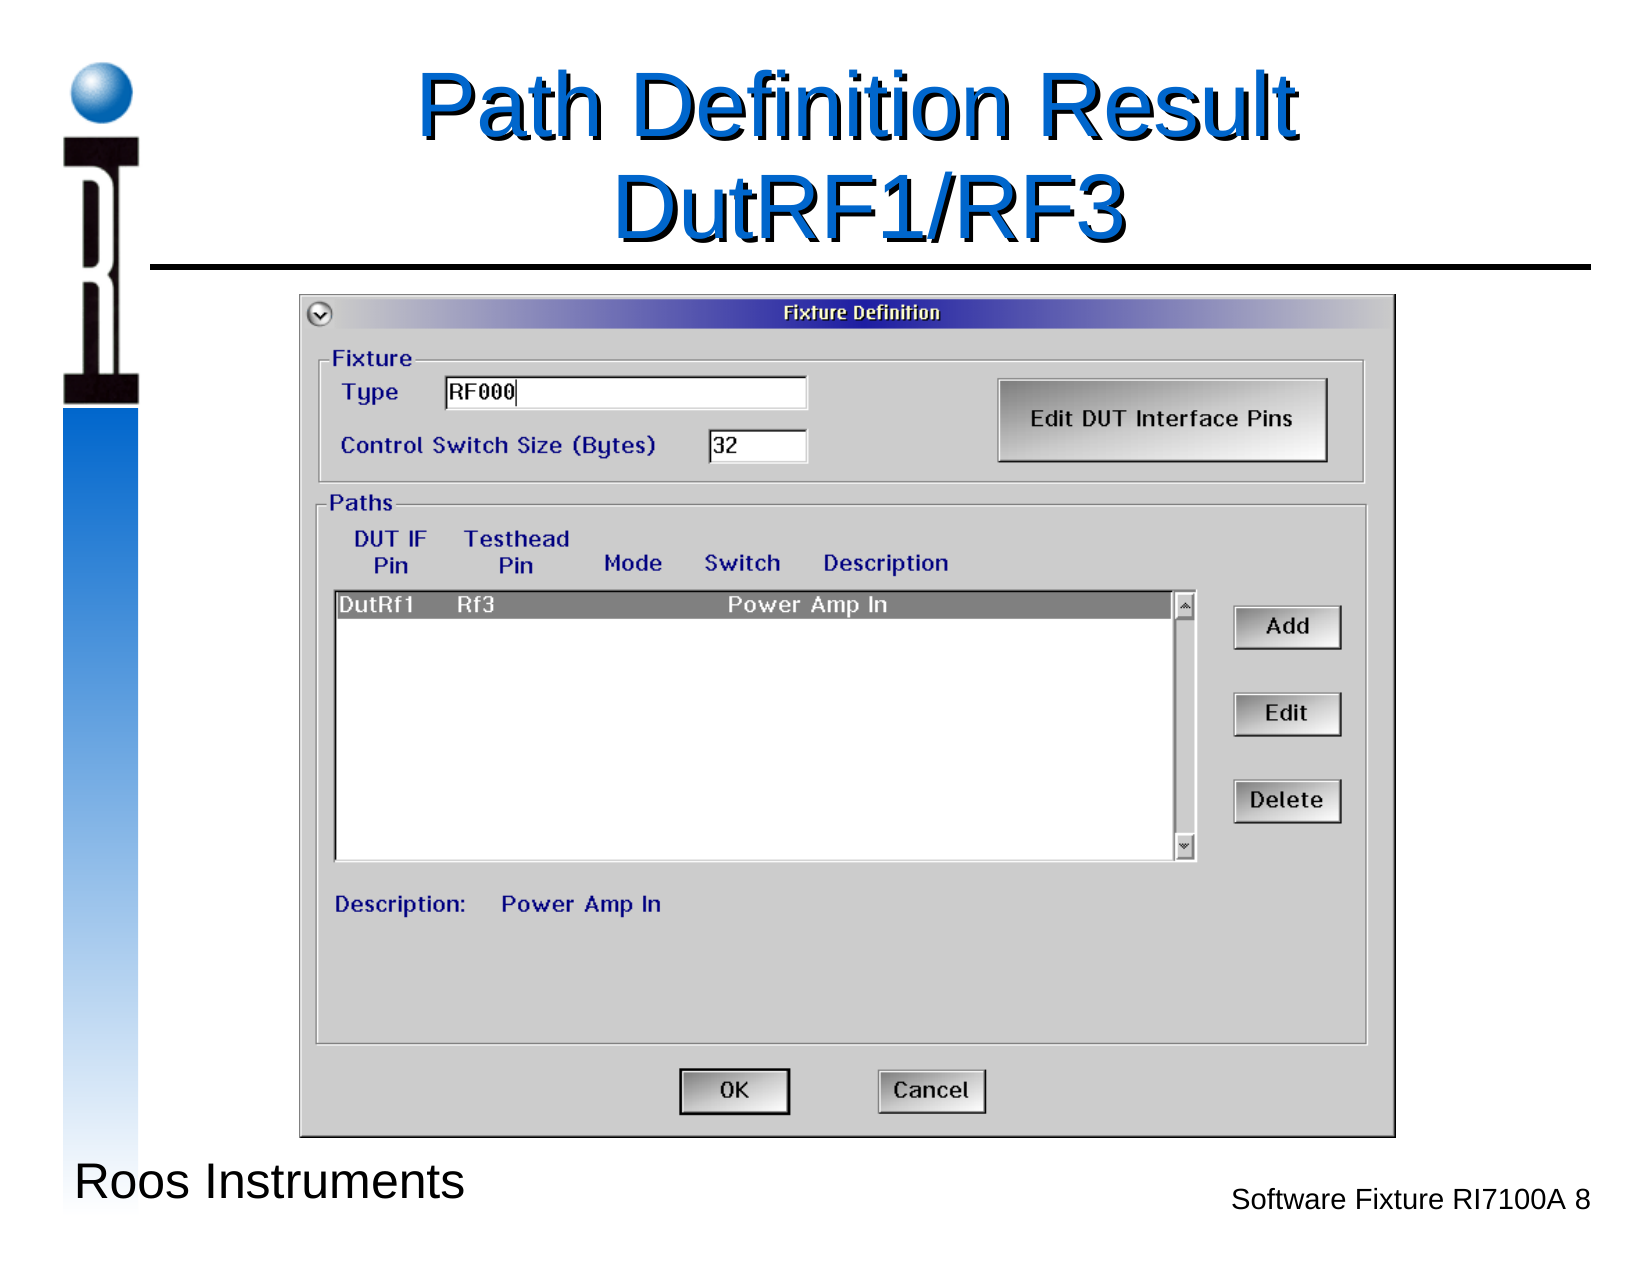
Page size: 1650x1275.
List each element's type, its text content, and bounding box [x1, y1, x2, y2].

title Path Definition Result DutRF1/RF3 [147, 52, 1591, 259]
picture [299, 294, 1396, 1138]
picture [59, 59, 144, 411]
